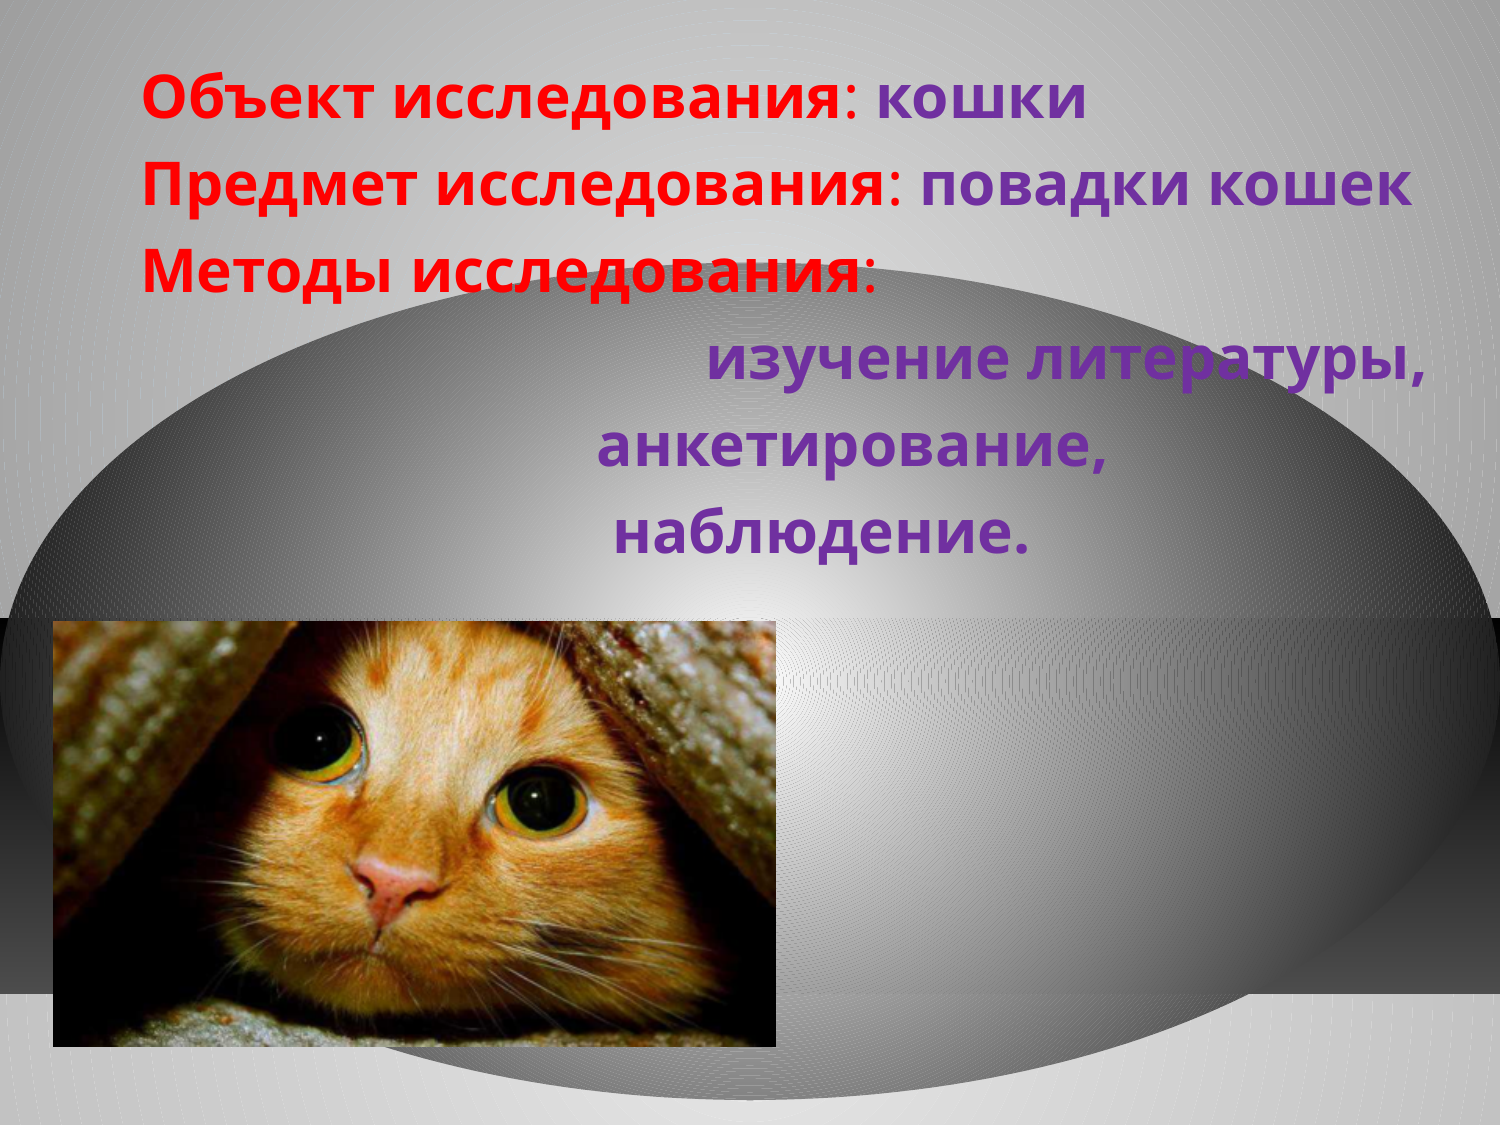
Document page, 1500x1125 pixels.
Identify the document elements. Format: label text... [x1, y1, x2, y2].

list Объект исследования: кошки Предмет исследования: повадки кошек Методы исследования: изучение литературы, анкетирование, наблюдение. [64, 42, 1459, 1047]
picture [53, 621, 776, 1047]
